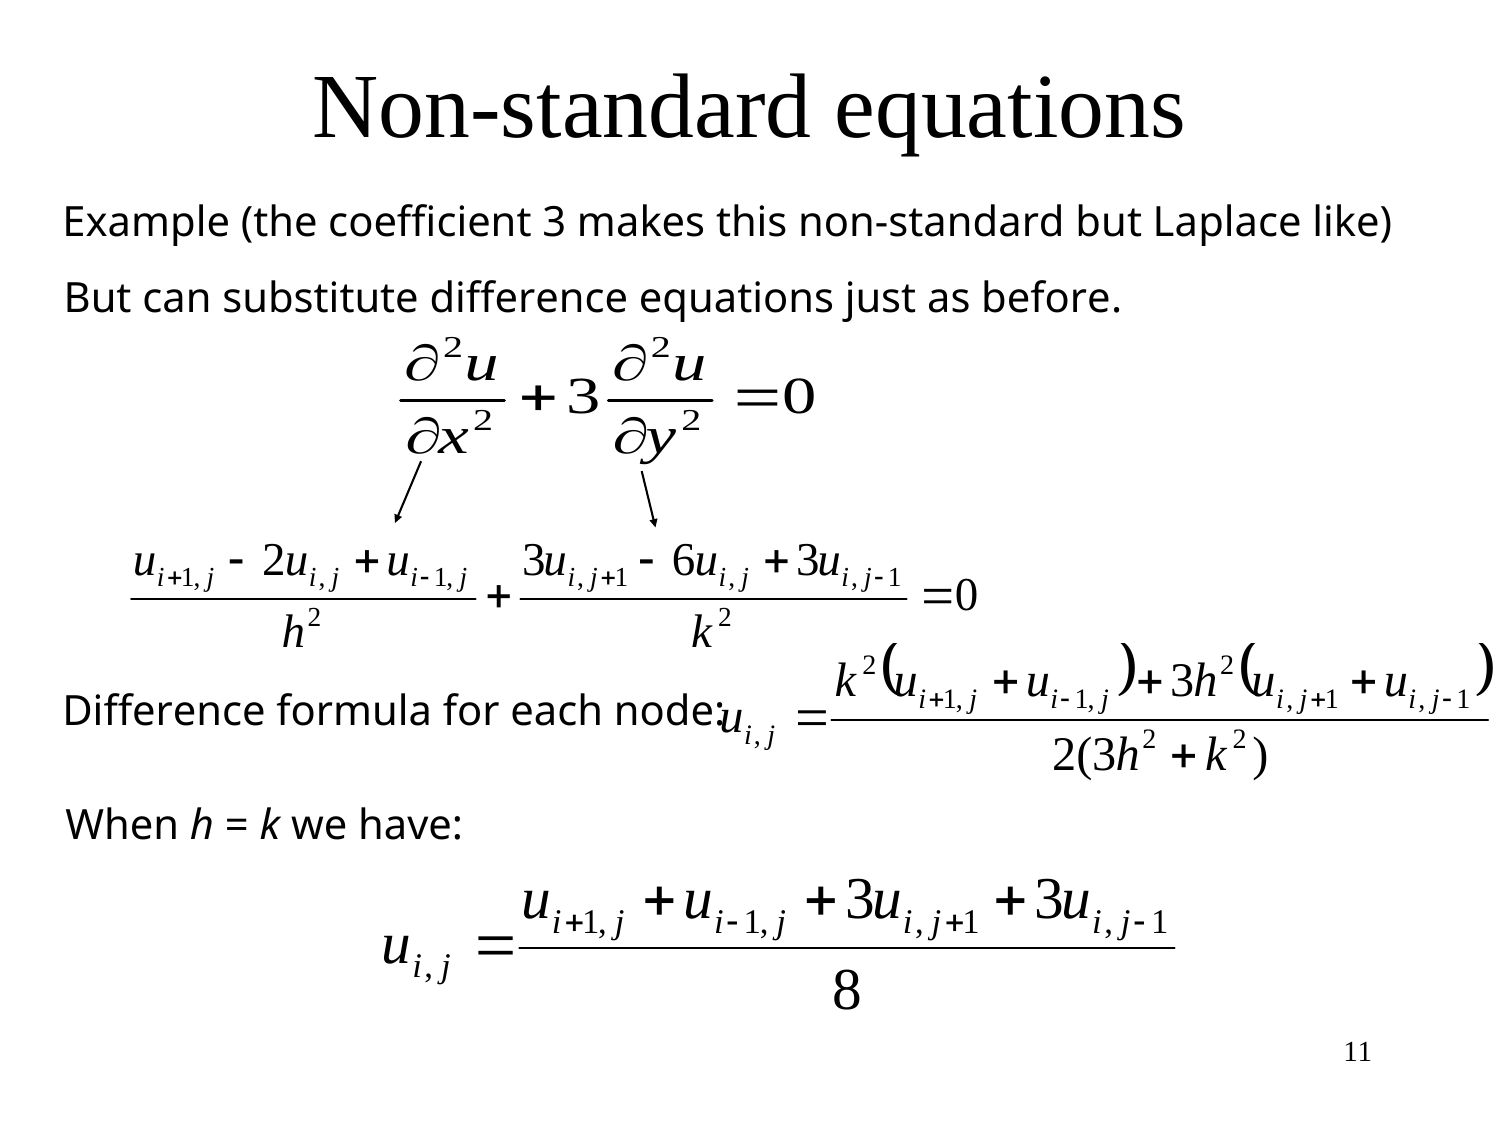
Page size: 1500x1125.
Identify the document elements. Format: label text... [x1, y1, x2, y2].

text_box Difference formula for each node: [37, 676, 892, 743]
title Non-standard equations [112, 44, 1388, 170]
chart [374, 859, 1187, 1023]
chart [389, 322, 829, 474]
text_box <number> [1074, 1025, 1388, 1101]
text_box When h = k we have: [40, 790, 896, 856]
text_box Example (the coefficient 3 makes this non-standard but Laplace like) But can substitute difference equations just as before. [37, 186, 1430, 329]
chart [123, 527, 1500, 789]
